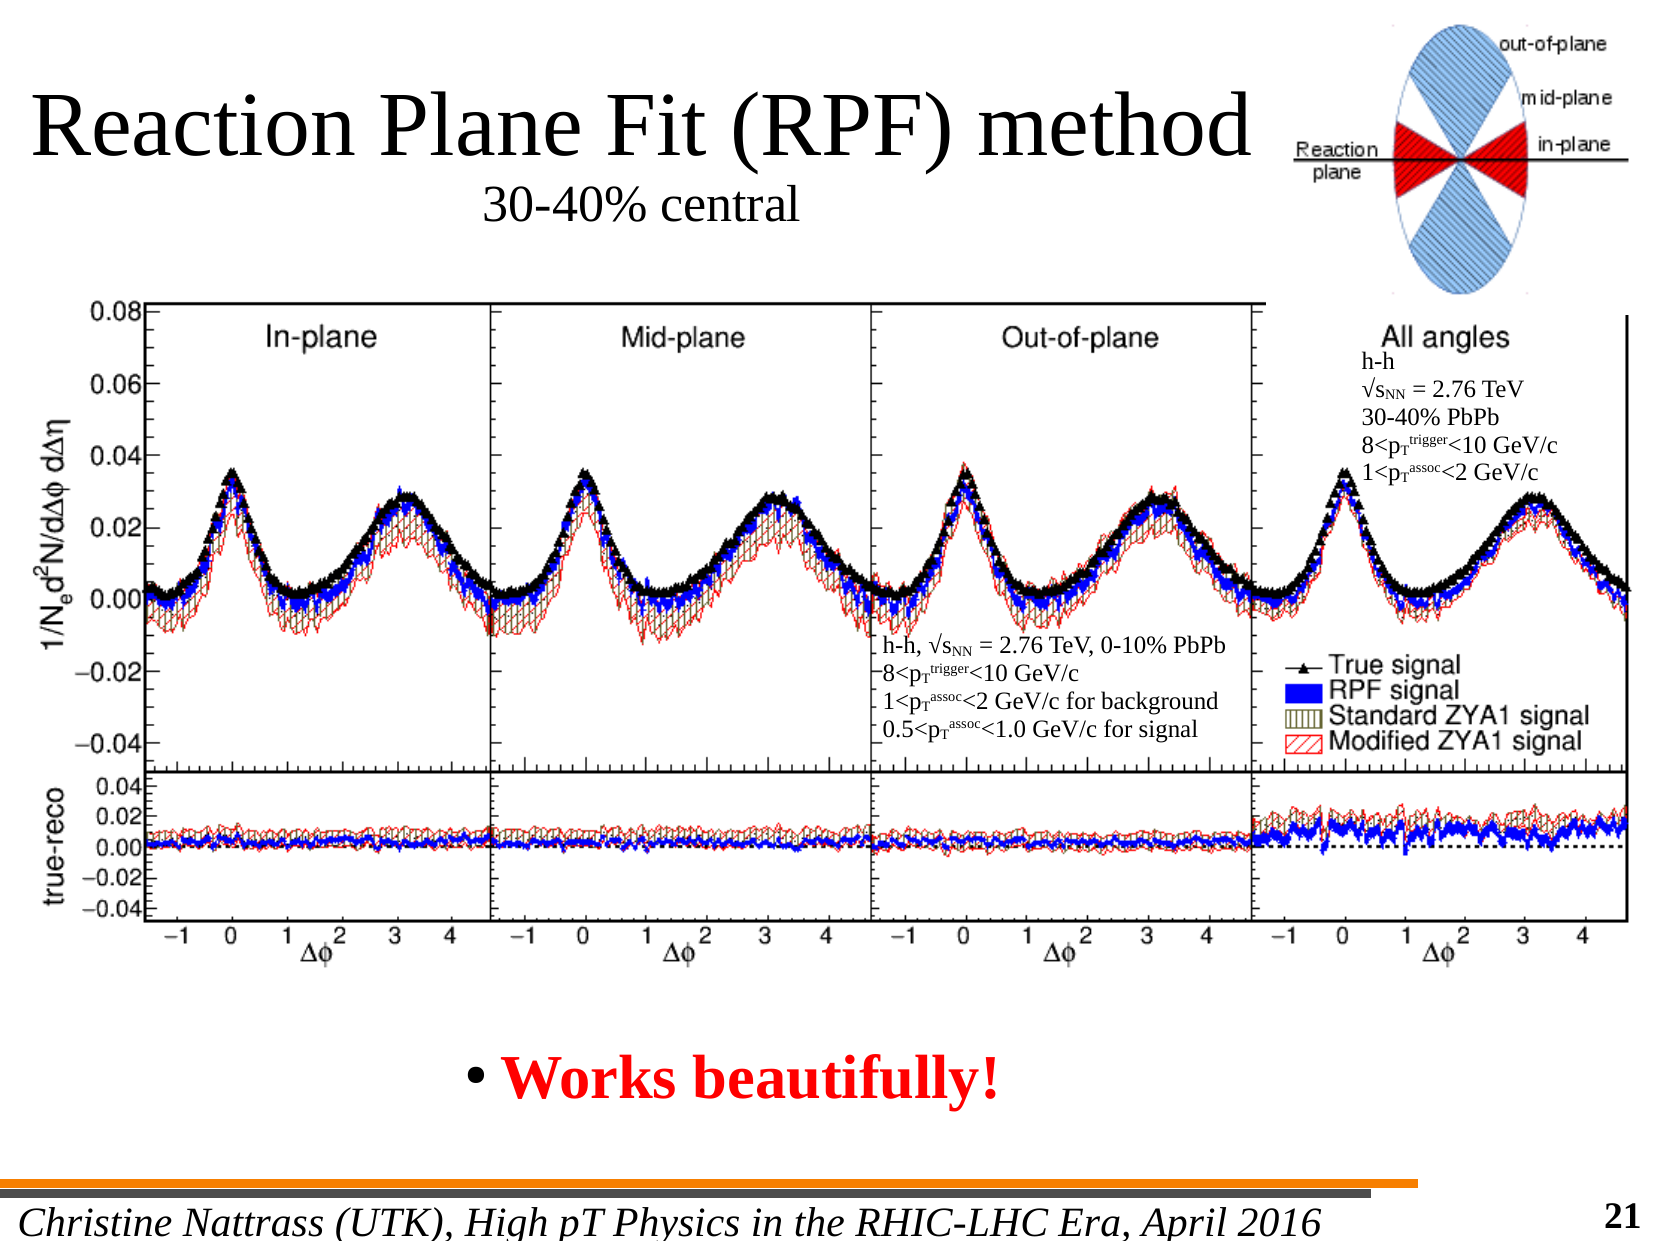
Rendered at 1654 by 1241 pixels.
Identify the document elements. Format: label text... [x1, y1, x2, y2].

text_box Works beautifully! [450, 1035, 1642, 1241]
text_box h-h √sNN = 2.76 TeV 30-40% PbPb 8<pTtrigger<10 GeV/c 1<pTassoc<2 GeV/c [1346, 340, 1617, 523]
text_box h-h, √sNN = 2.76 TeV, 0-10% PbPb 8<pTtrigger<10 GeV/c 1<pTassoc<2 GeV/c for background 0.5<pTassoc<1.0 GeV/c for signal [867, 624, 1258, 790]
title Reaction Plane Fit (RPF) method 30-40% central [23, 49, 1261, 257]
picture [11, 14, 1654, 981]
